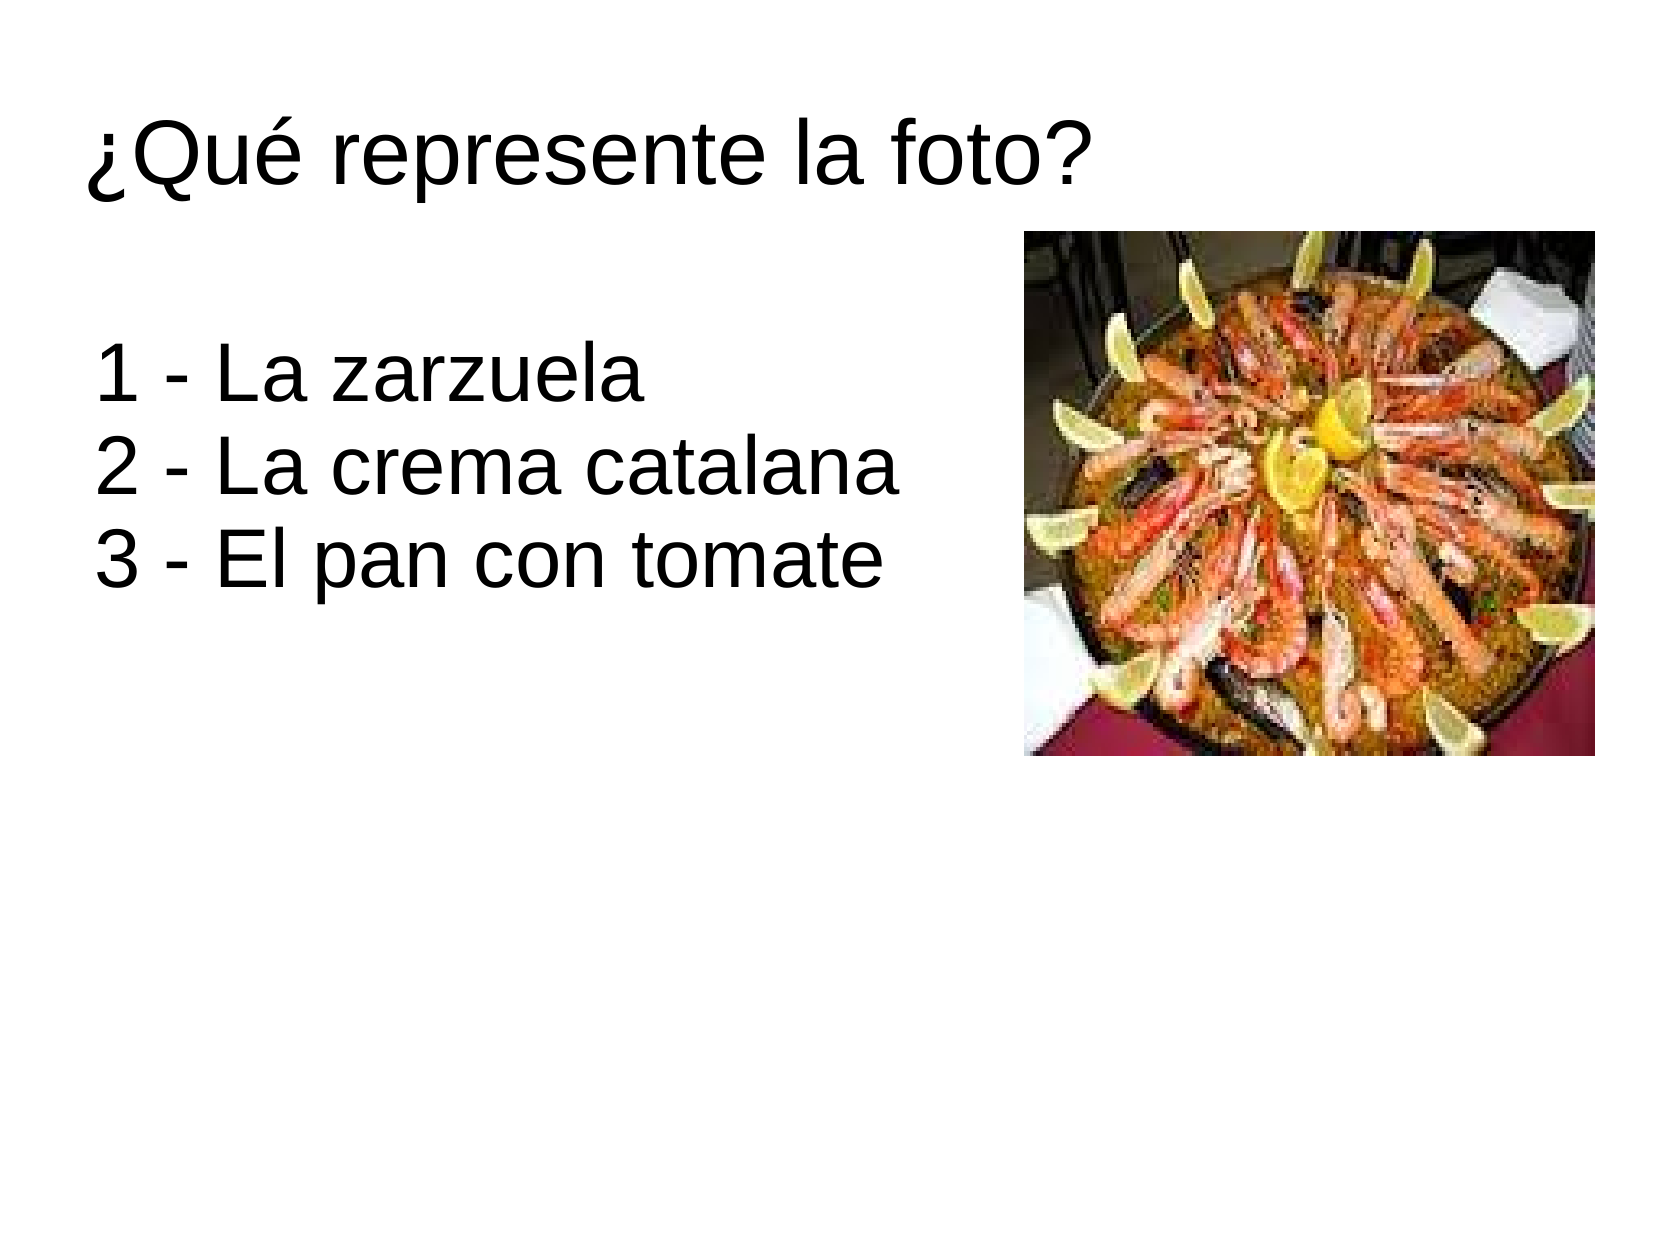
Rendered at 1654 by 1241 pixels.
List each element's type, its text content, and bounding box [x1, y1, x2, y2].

title ¿Qué represente la foto? [82, 49, 1571, 231]
picture [1548, 231, 1595, 756]
subtitle 1 - La zarzuela 2 - La crema catalana 3 - El pan con tomate [59, 106, 1548, 826]
